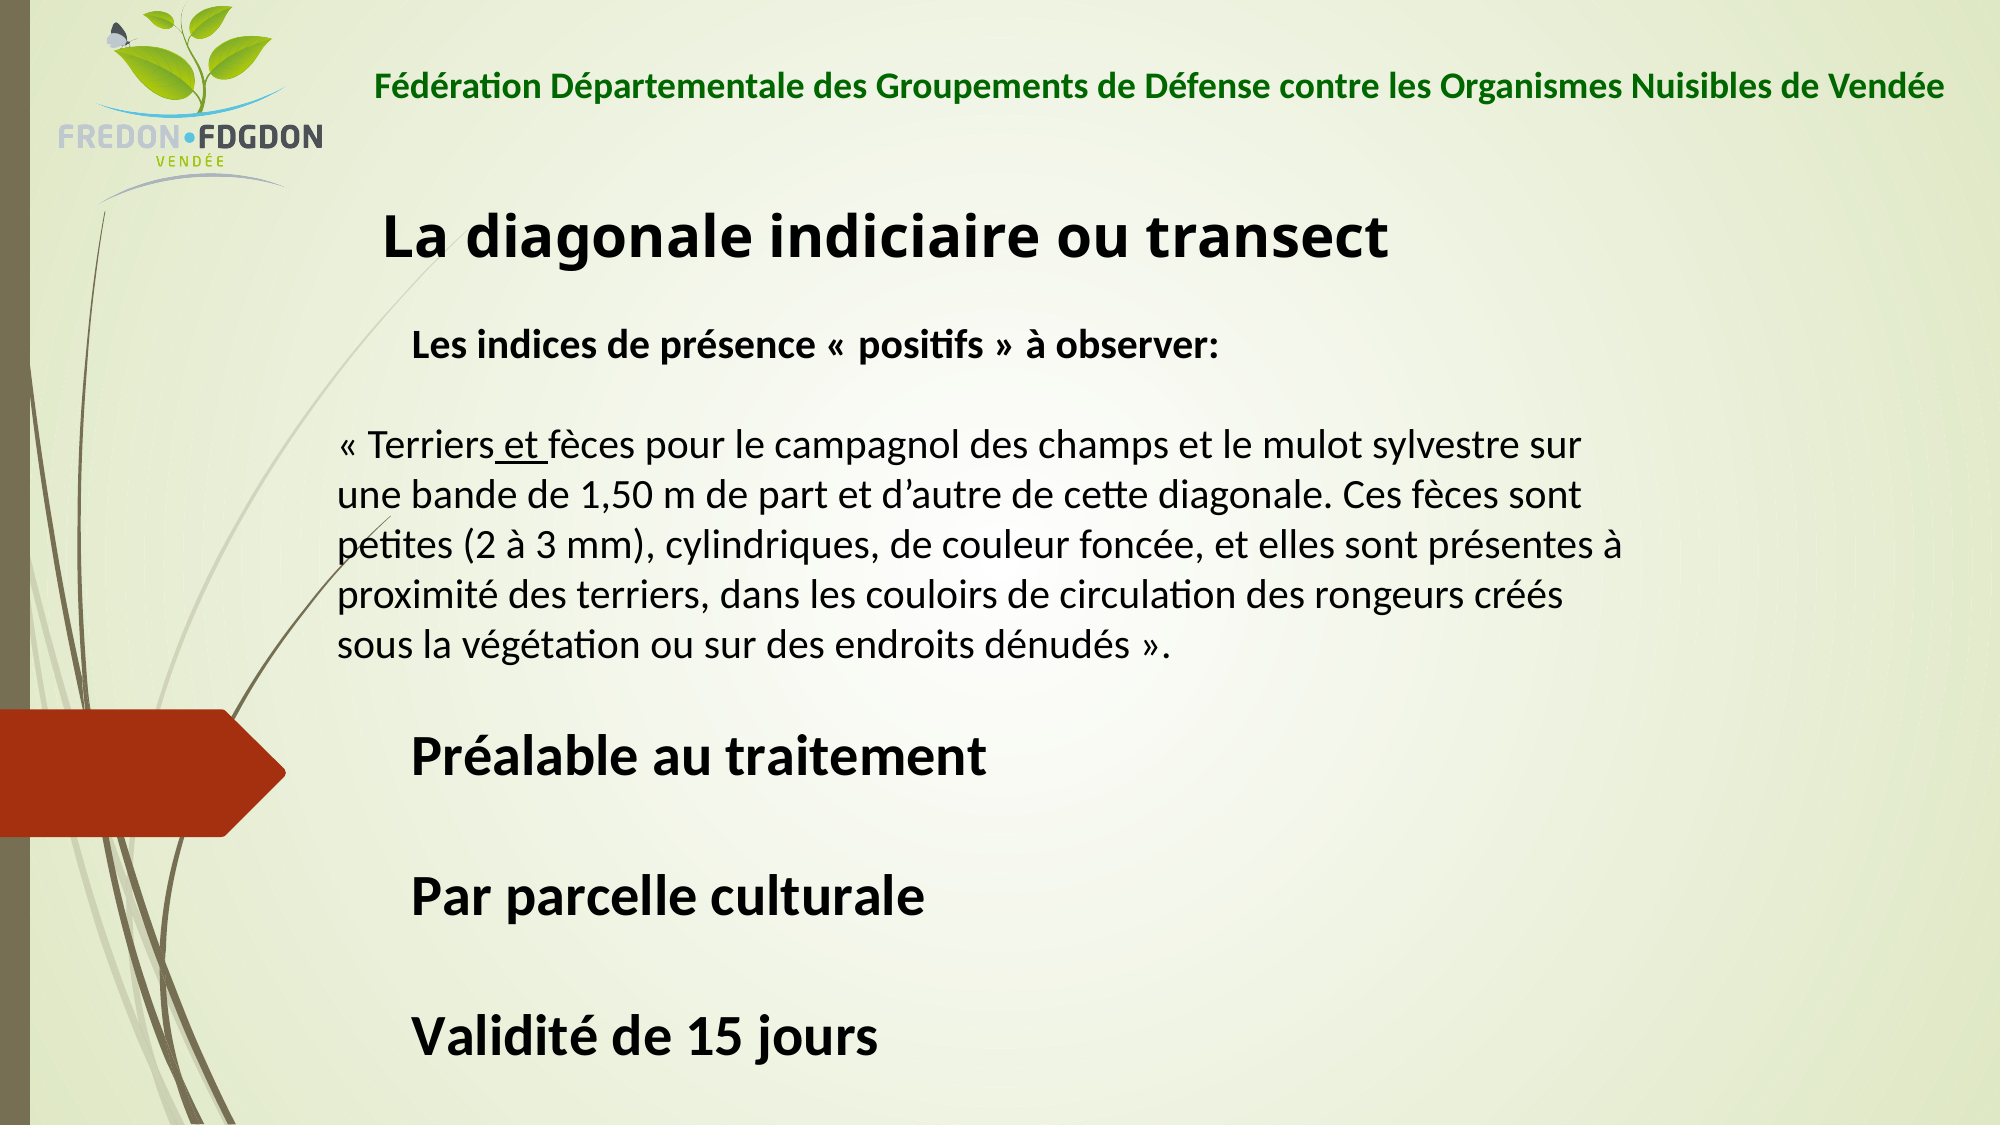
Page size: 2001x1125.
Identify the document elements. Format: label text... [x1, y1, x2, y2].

text_box La diagonale indiciaire ou transect [367, 191, 1405, 276]
text_box Fédération Départementale des Groupements de Défense contre les Organismes Nuisibles de Vendée [322, 54, 2000, 114]
picture [59, 0, 322, 206]
text_box Les indices de présence « positifs » à observer: « Terriers et fèces pour le campagnol des champs et le mulot sylvestre sur une bande de 1,50 m de part et d’autre de cette diagonale. Ces fèces sont petites (2 à 3 mm), cylindriques, de couleur foncée, et elles sont présentes à proximité des terriers, dans les couloirs de circulation des rongeurs créés sous la végétation ou sur des endroits dénudés ». Préalable au traitement Par parcelle culturale Validité de 15 jours [322, 309, 1644, 1125]
